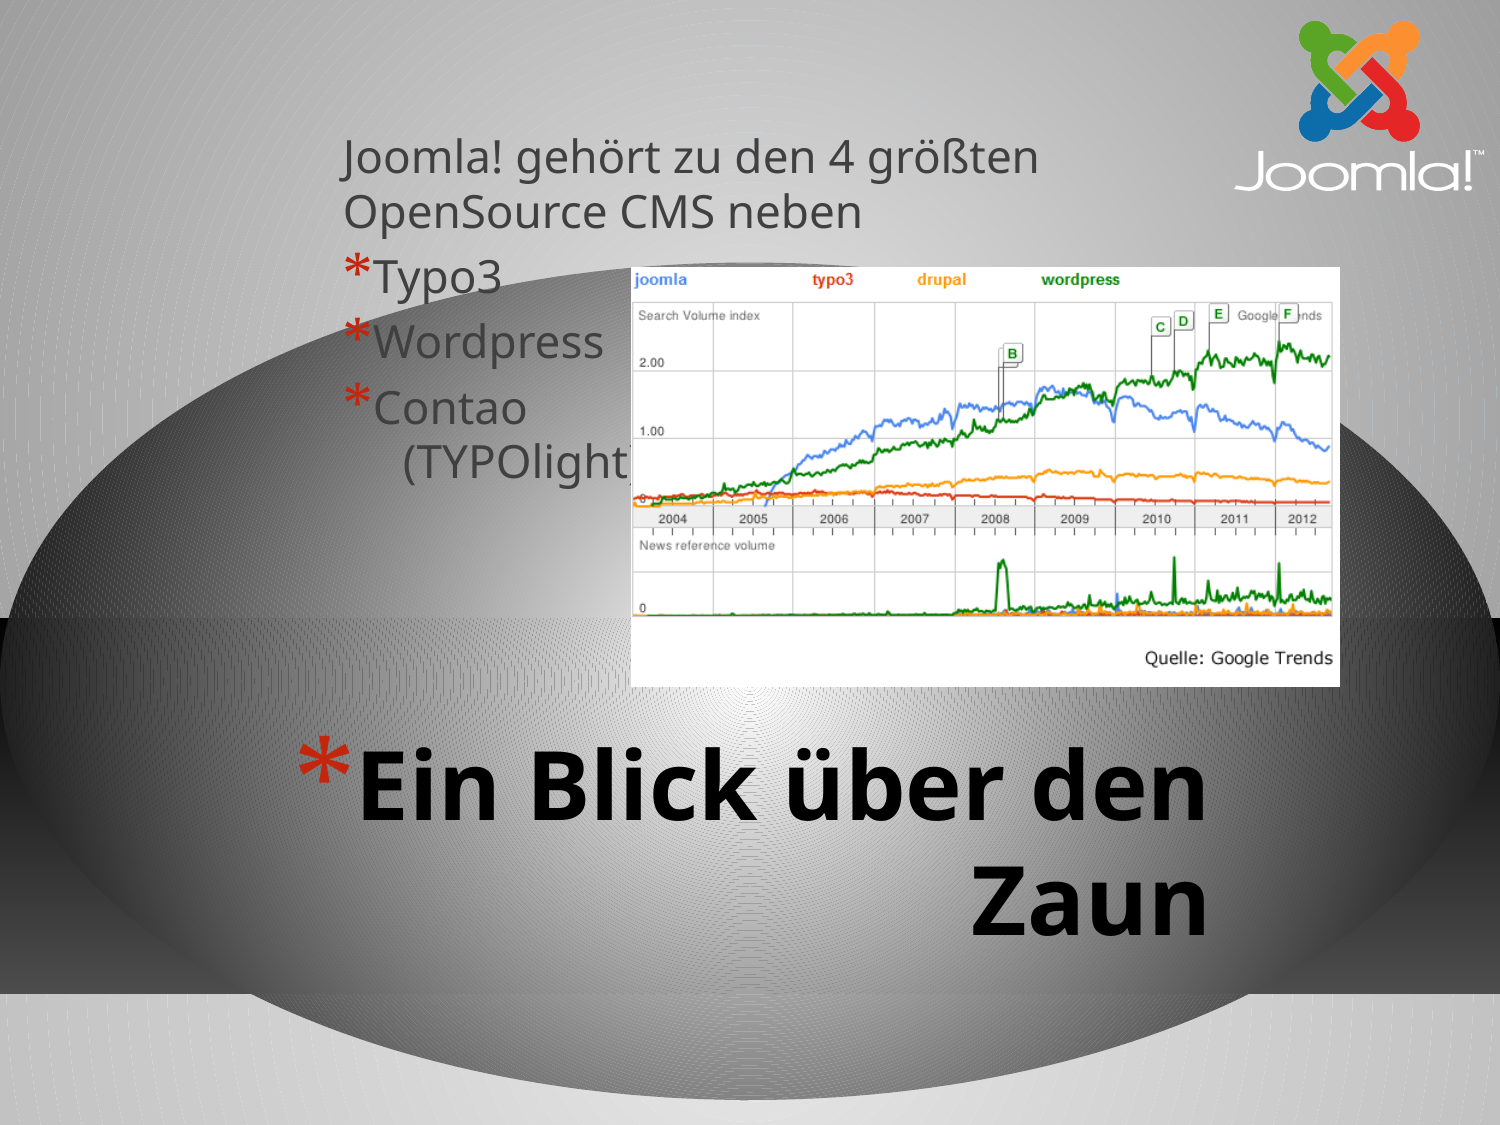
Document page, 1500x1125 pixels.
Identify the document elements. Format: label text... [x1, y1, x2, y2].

title Ein Blick über den Zaun [183, 717, 1363, 905]
list Joomla! gehört zu den 4 größten OpenSource CMS neben Typo3 Wordpress Contao (TYPOlight) [312, 120, 1238, 691]
picture [631, 267, 1340, 687]
